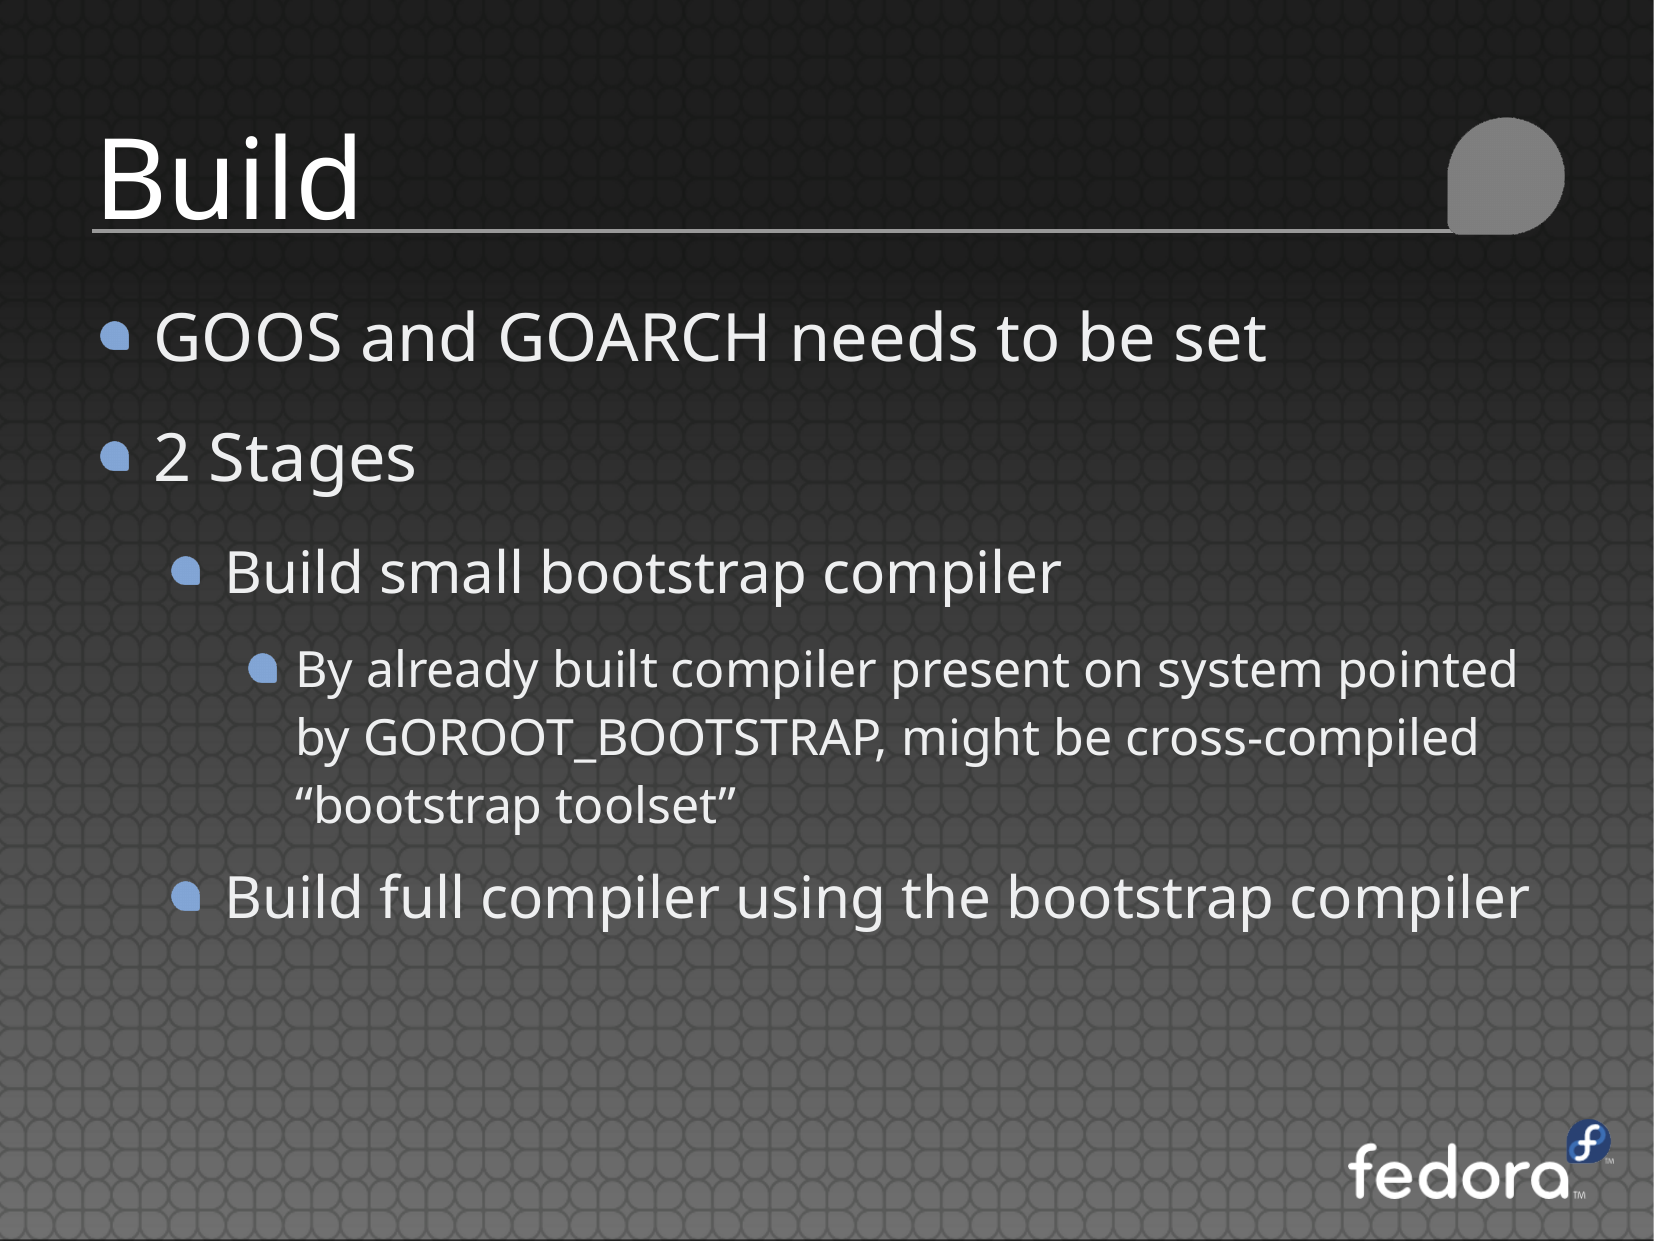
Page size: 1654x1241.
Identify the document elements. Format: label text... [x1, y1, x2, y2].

title Build [94, 100, 1426, 251]
picture [0, 0, 1654, 1241]
list GOOS and GOARCH needs to be set 2 Stages Build small bootstrap compiler By already built compiler present on system pointed by GOROOT_BOOTSTRAP, might be cross-compiled “bootstrap toolset” Build full compiler using the bootstrap compiler [82, 290, 1571, 1094]
